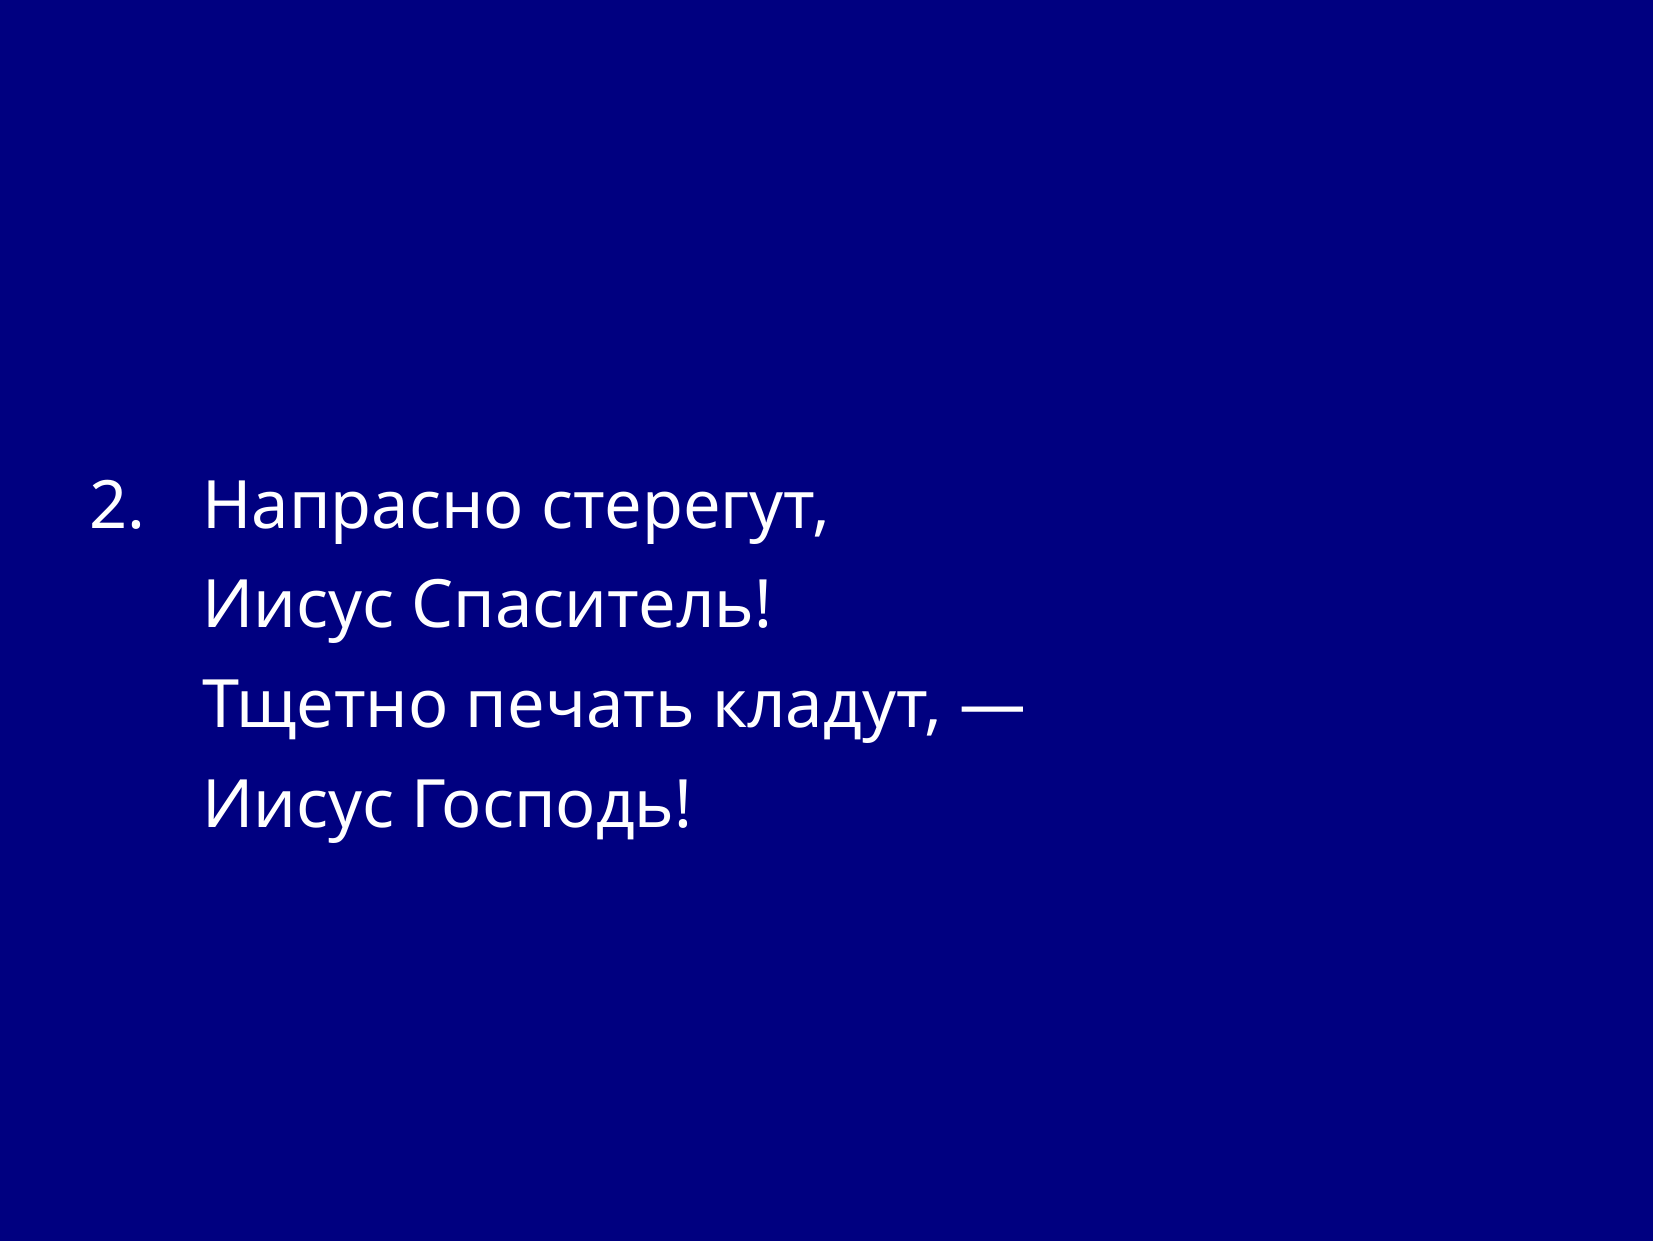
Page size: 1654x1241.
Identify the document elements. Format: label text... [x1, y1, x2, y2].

text_box 2. Напрасно стерегут, Иисус Спаситель! Тщетно печать кладут, — Иисус Господь! [75, 150, 1576, 1163]
